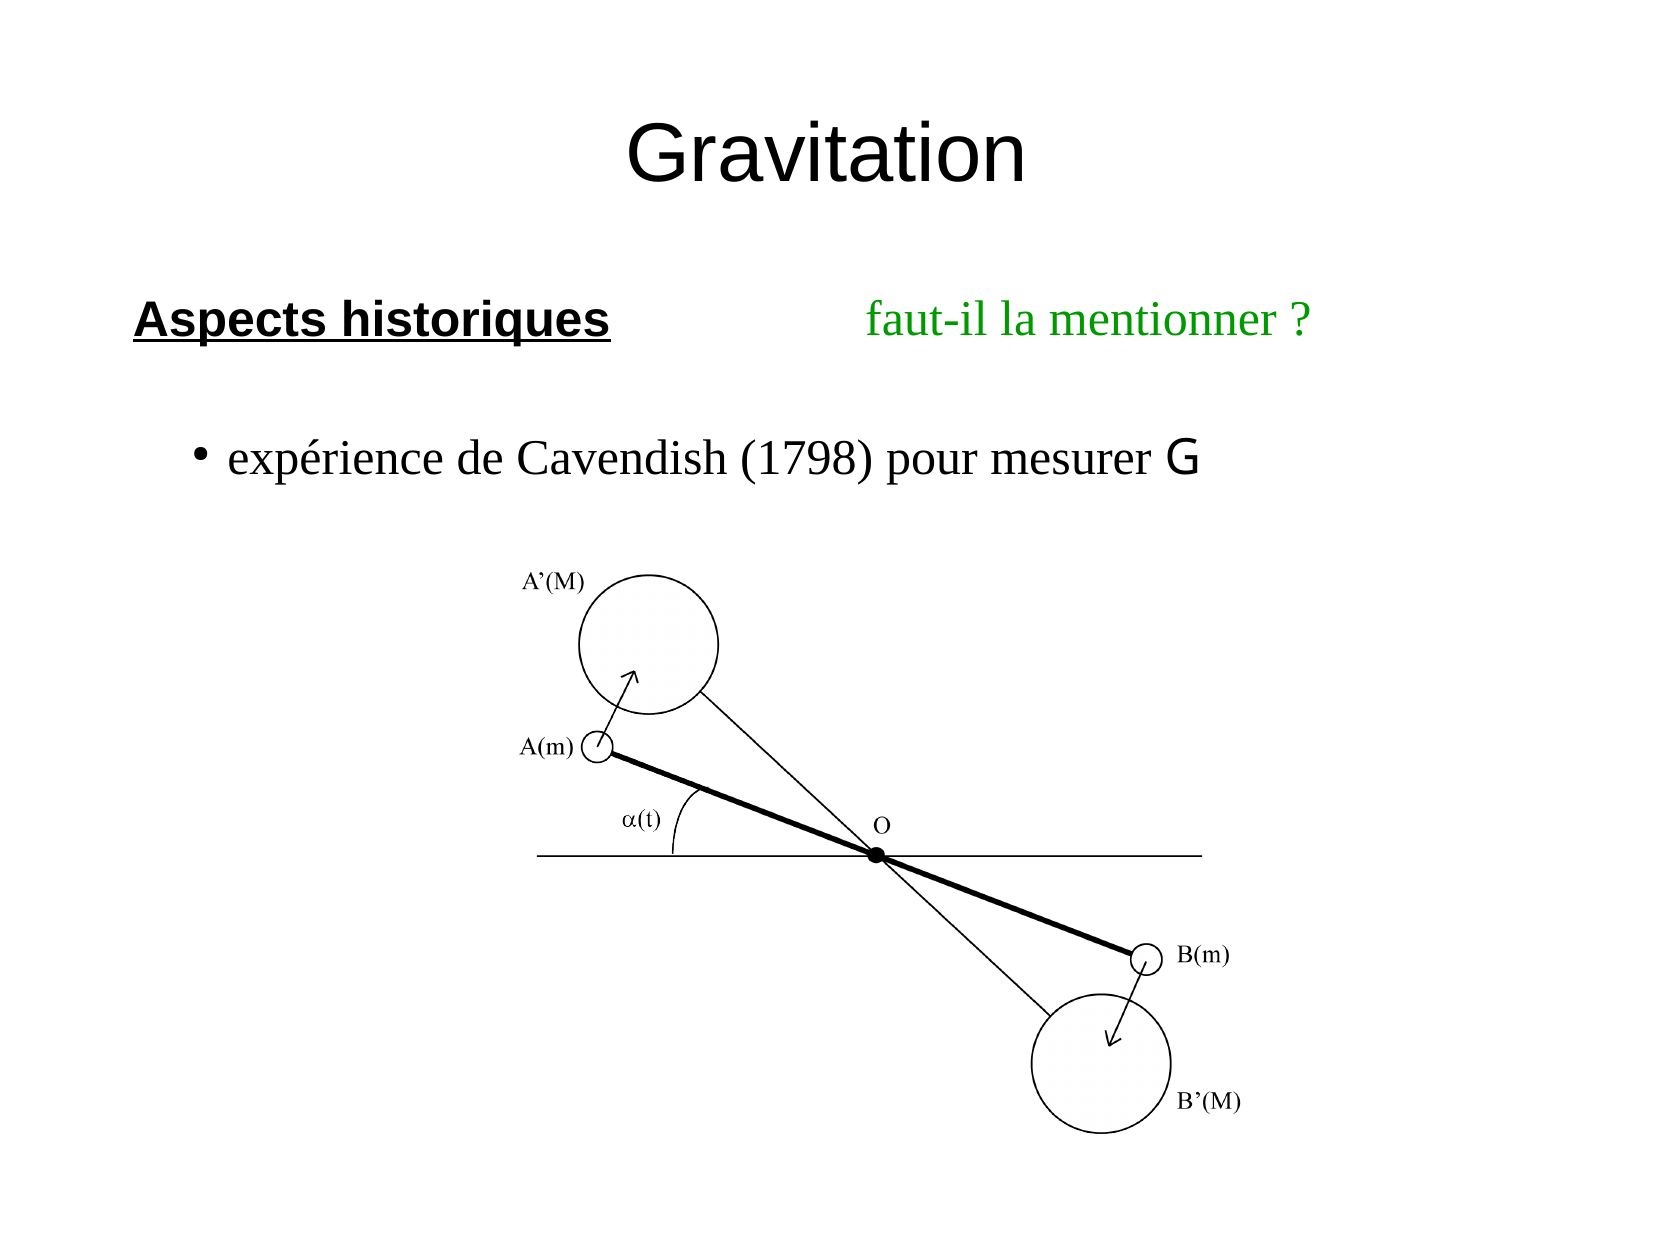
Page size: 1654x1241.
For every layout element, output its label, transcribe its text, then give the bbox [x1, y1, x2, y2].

title Gravitation [82, 49, 1571, 257]
text_box faut-il la mentionner ? [850, 283, 1340, 355]
text_box expérience de Cavendish (1798) pour mesurer G [177, 413, 1217, 493]
text_box Aspects historiques [118, 283, 626, 356]
picture [519, 568, 1241, 1134]
